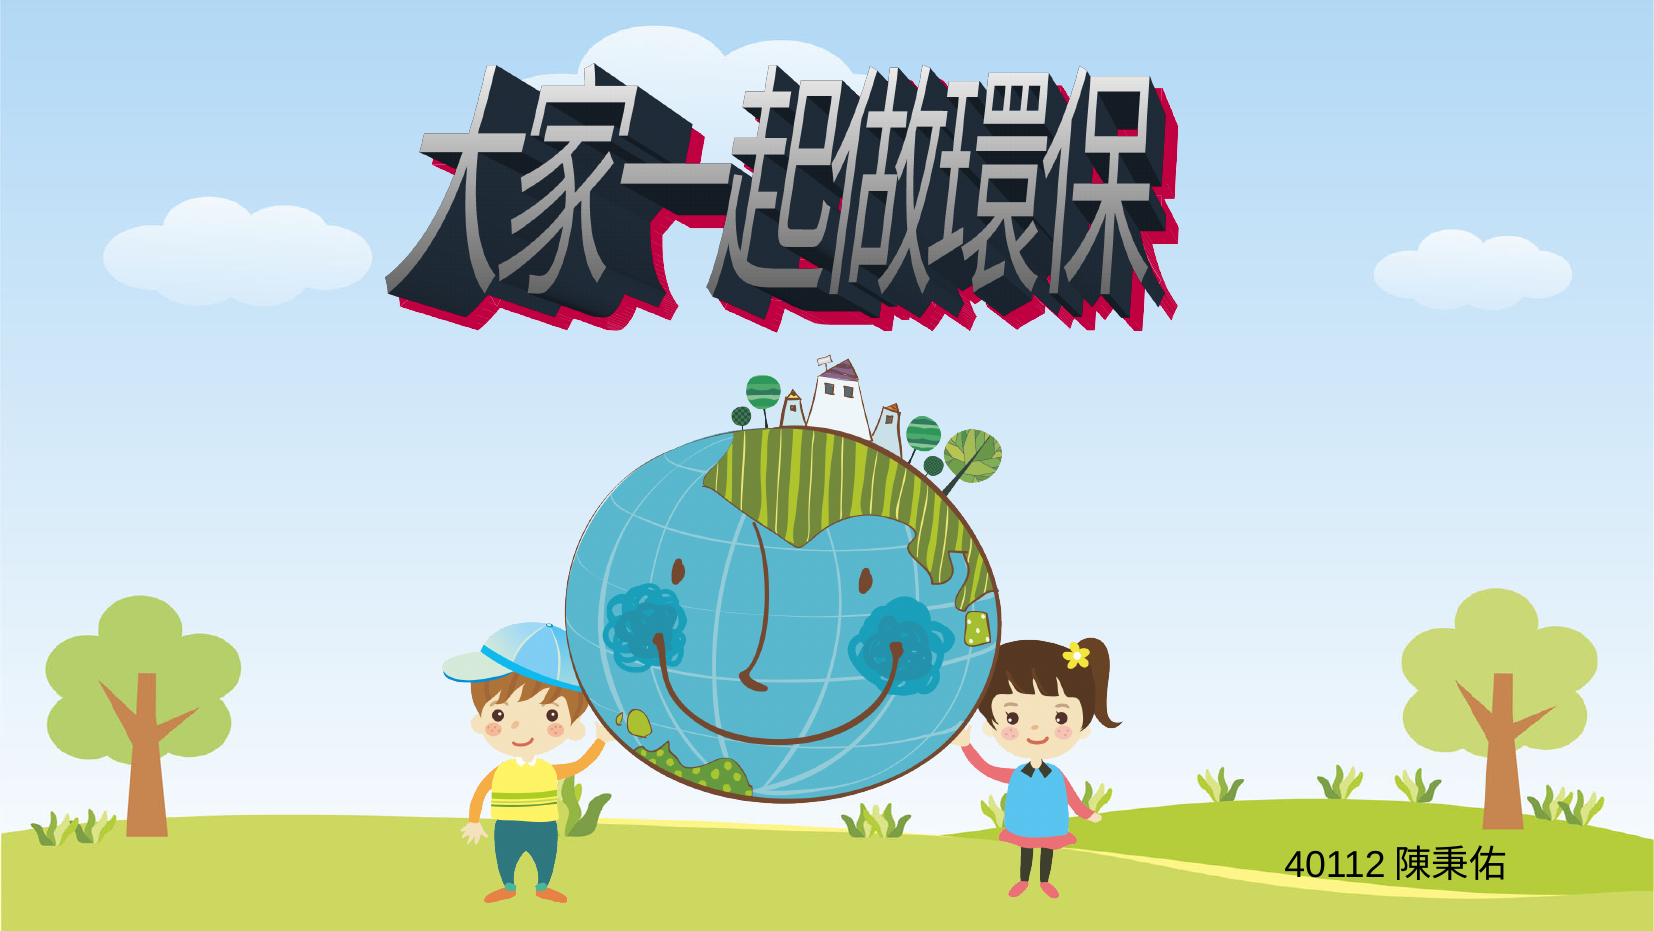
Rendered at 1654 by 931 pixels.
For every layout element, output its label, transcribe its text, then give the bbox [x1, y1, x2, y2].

picture [0, 0, 1654, 931]
text_box 40112陳秉佑 [1269, 826, 1565, 892]
